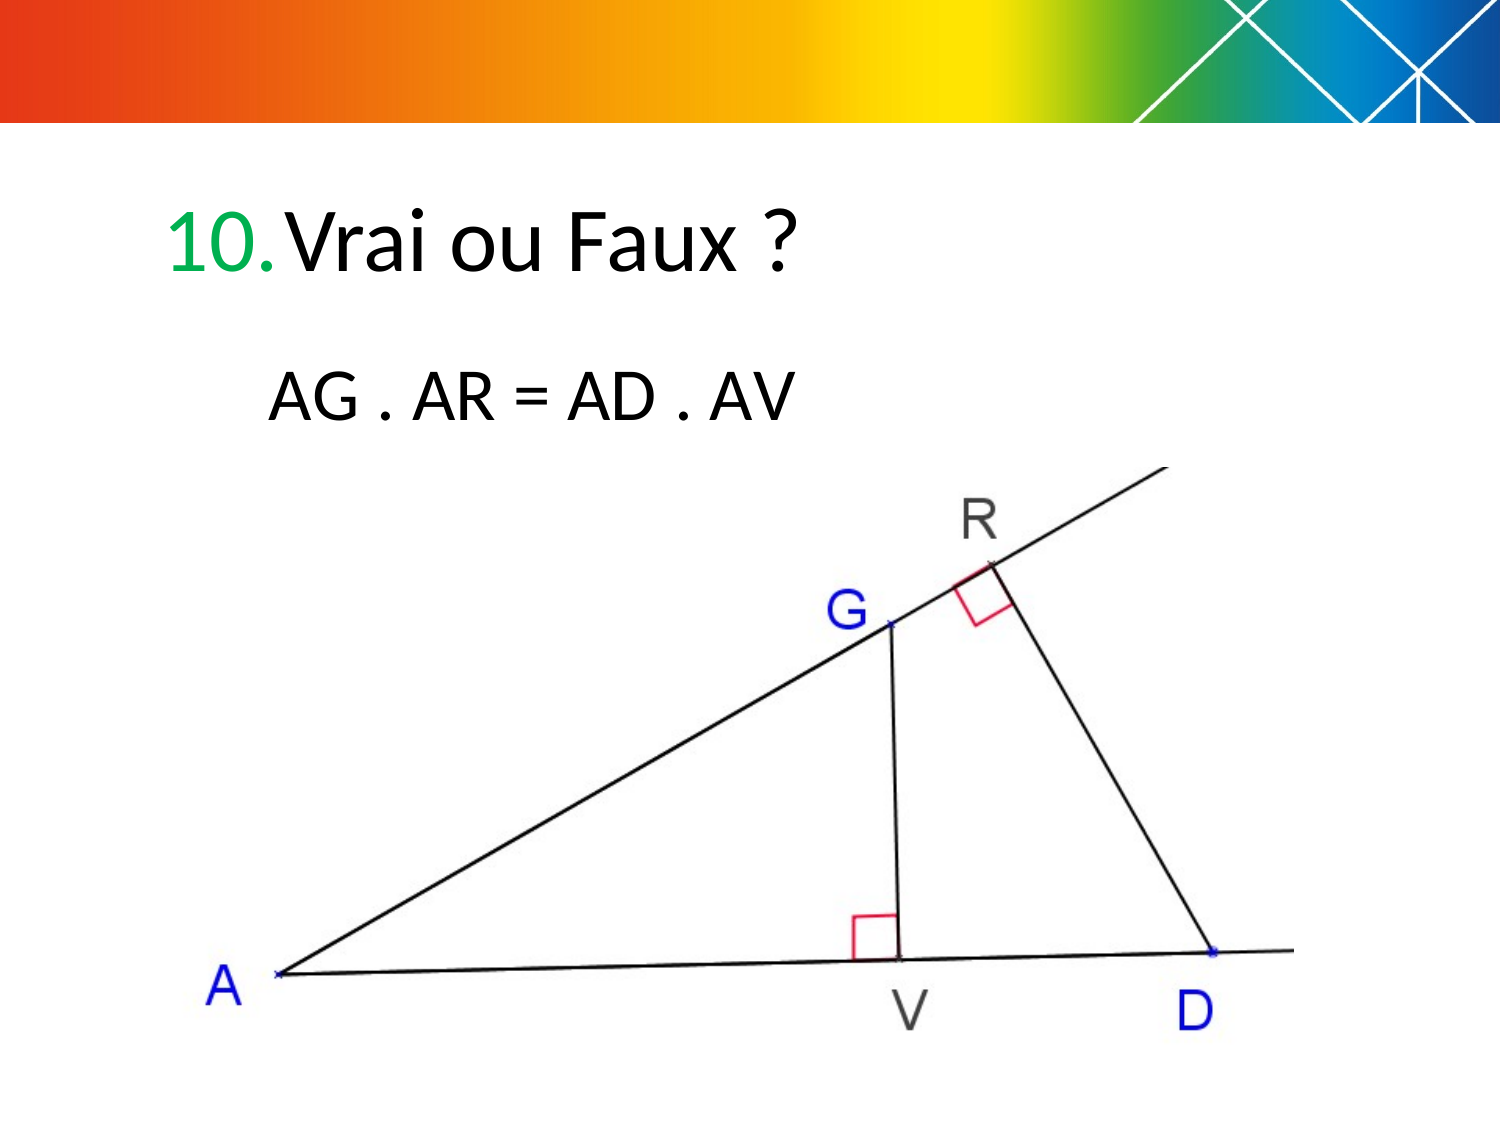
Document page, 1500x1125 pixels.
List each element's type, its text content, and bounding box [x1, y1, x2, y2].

title Vrai ou Faux ? [147, 163, 1426, 305]
text_box AG . AR = AD . AV [253, 337, 892, 444]
picture [159, 467, 1294, 1068]
picture [1340, 0, 1500, 123]
picture [0, 0, 1359, 123]
